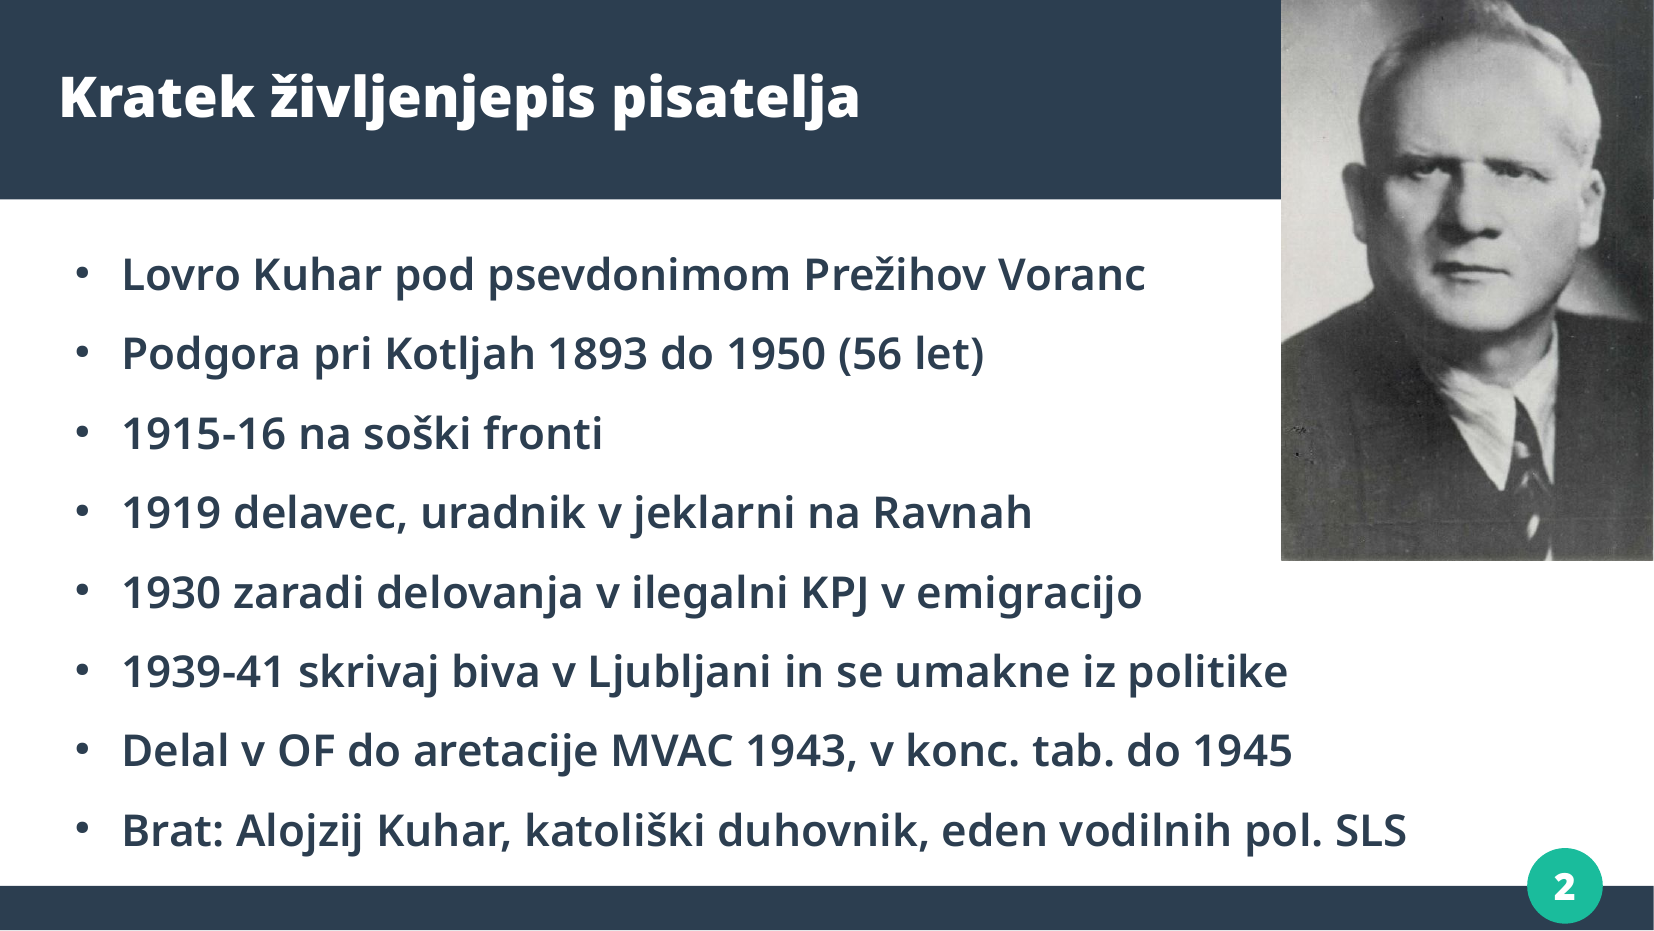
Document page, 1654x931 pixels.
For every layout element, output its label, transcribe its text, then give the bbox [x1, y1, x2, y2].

list Lovro Kuhar pod psevdonimom Prežihov Voranc Podgora pri Kotljah 1893 do 1950 (56 let) 1915-16 na soški fronti 1919 delavec, uradnik v jeklarni na Ravnah 1930 zaradi delovanja v ilegalni KPJ v emigracijo 1939-41 skrivaj biva v Ljubljani in se umakne iz politike Delal v OF do aretacije MVAC 1943, v konc. tab. do 1945 Brat: Alojzij Kuhar, katoliški duhovnik, eden vodilnih pol. SLS [59, 243, 1595, 864]
picture [1281, 0, 1654, 562]
title Kratek življenjepis pisatelja [59, 37, 1595, 156]
